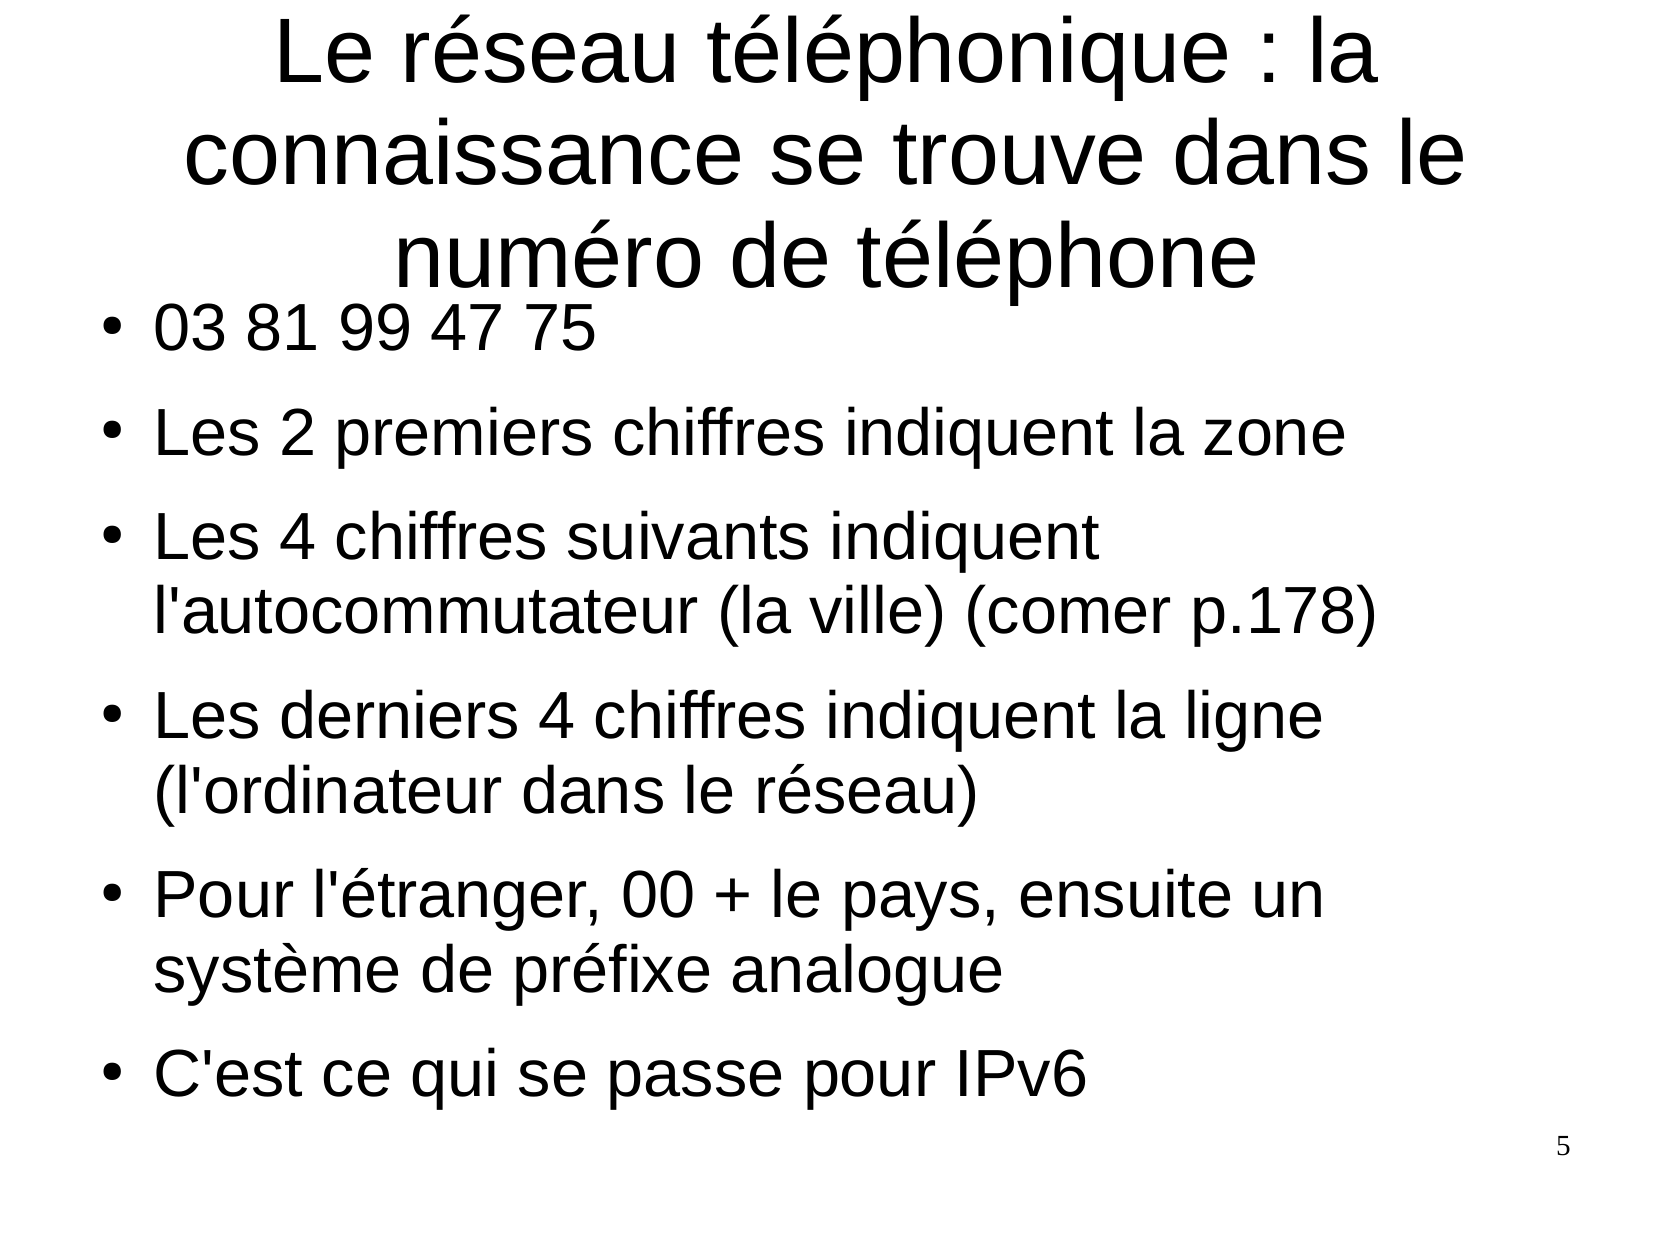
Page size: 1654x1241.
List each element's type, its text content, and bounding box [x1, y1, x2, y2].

list 03 81 99 47 75 Les 2 premiers chiffres indiquent la zone Les 4 chiffres suivants indiquent l'autocommutateur (la ville) (comer p.178) Les derniers 4 chiffres indiquent la ligne (l'ordinateur dans le réseau) Pour l'étranger, 00 + le pays, ensuite un système de préfixe analogue C'est ce qui se passe pour IPv6 [82, 290, 1571, 1111]
title Le réseau téléphonique : la connaissance se trouve dans le numéro de téléphone [82, 0, 1571, 290]
